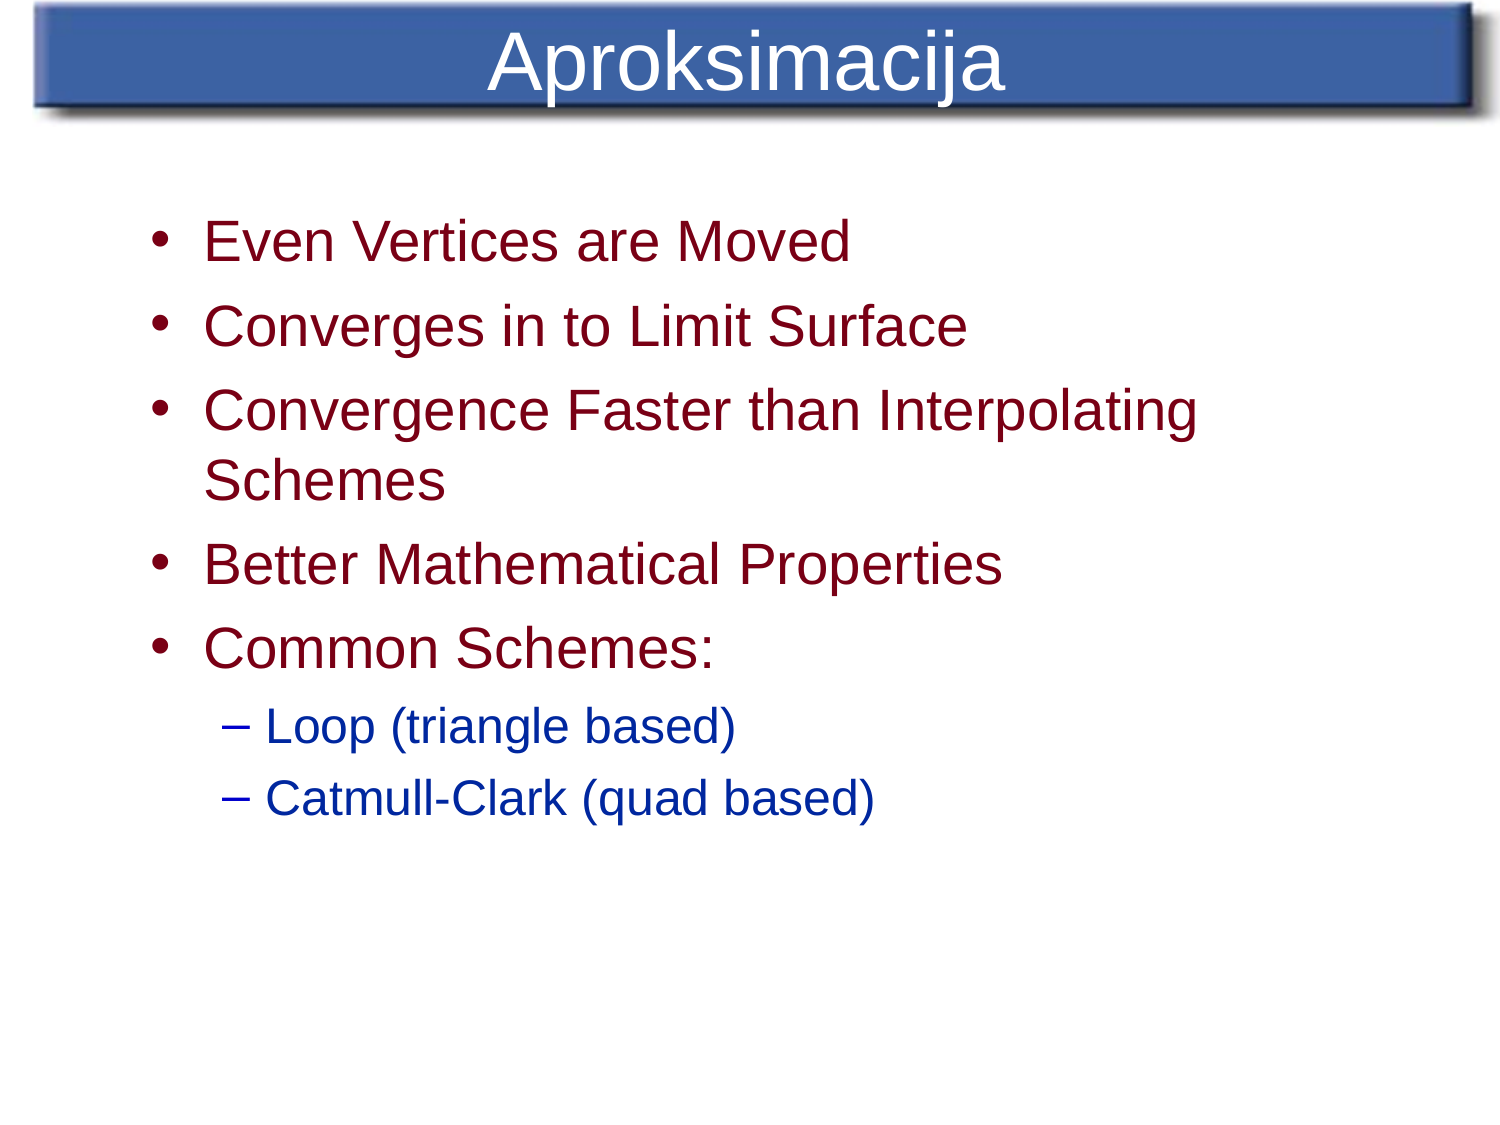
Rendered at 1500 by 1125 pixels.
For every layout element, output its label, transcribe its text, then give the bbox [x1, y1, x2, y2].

picture [32, 0, 1500, 127]
title Aproksimacija [0, 0, 1493, 114]
list Even Vertices are Moved Converges in to Limit Surface Convergence Faster than Interpolating Schemes Better Mathematical Properties Common Schemes: Loop (triangle based) Catmull-Clark (quad based) [135, 196, 1320, 1048]
